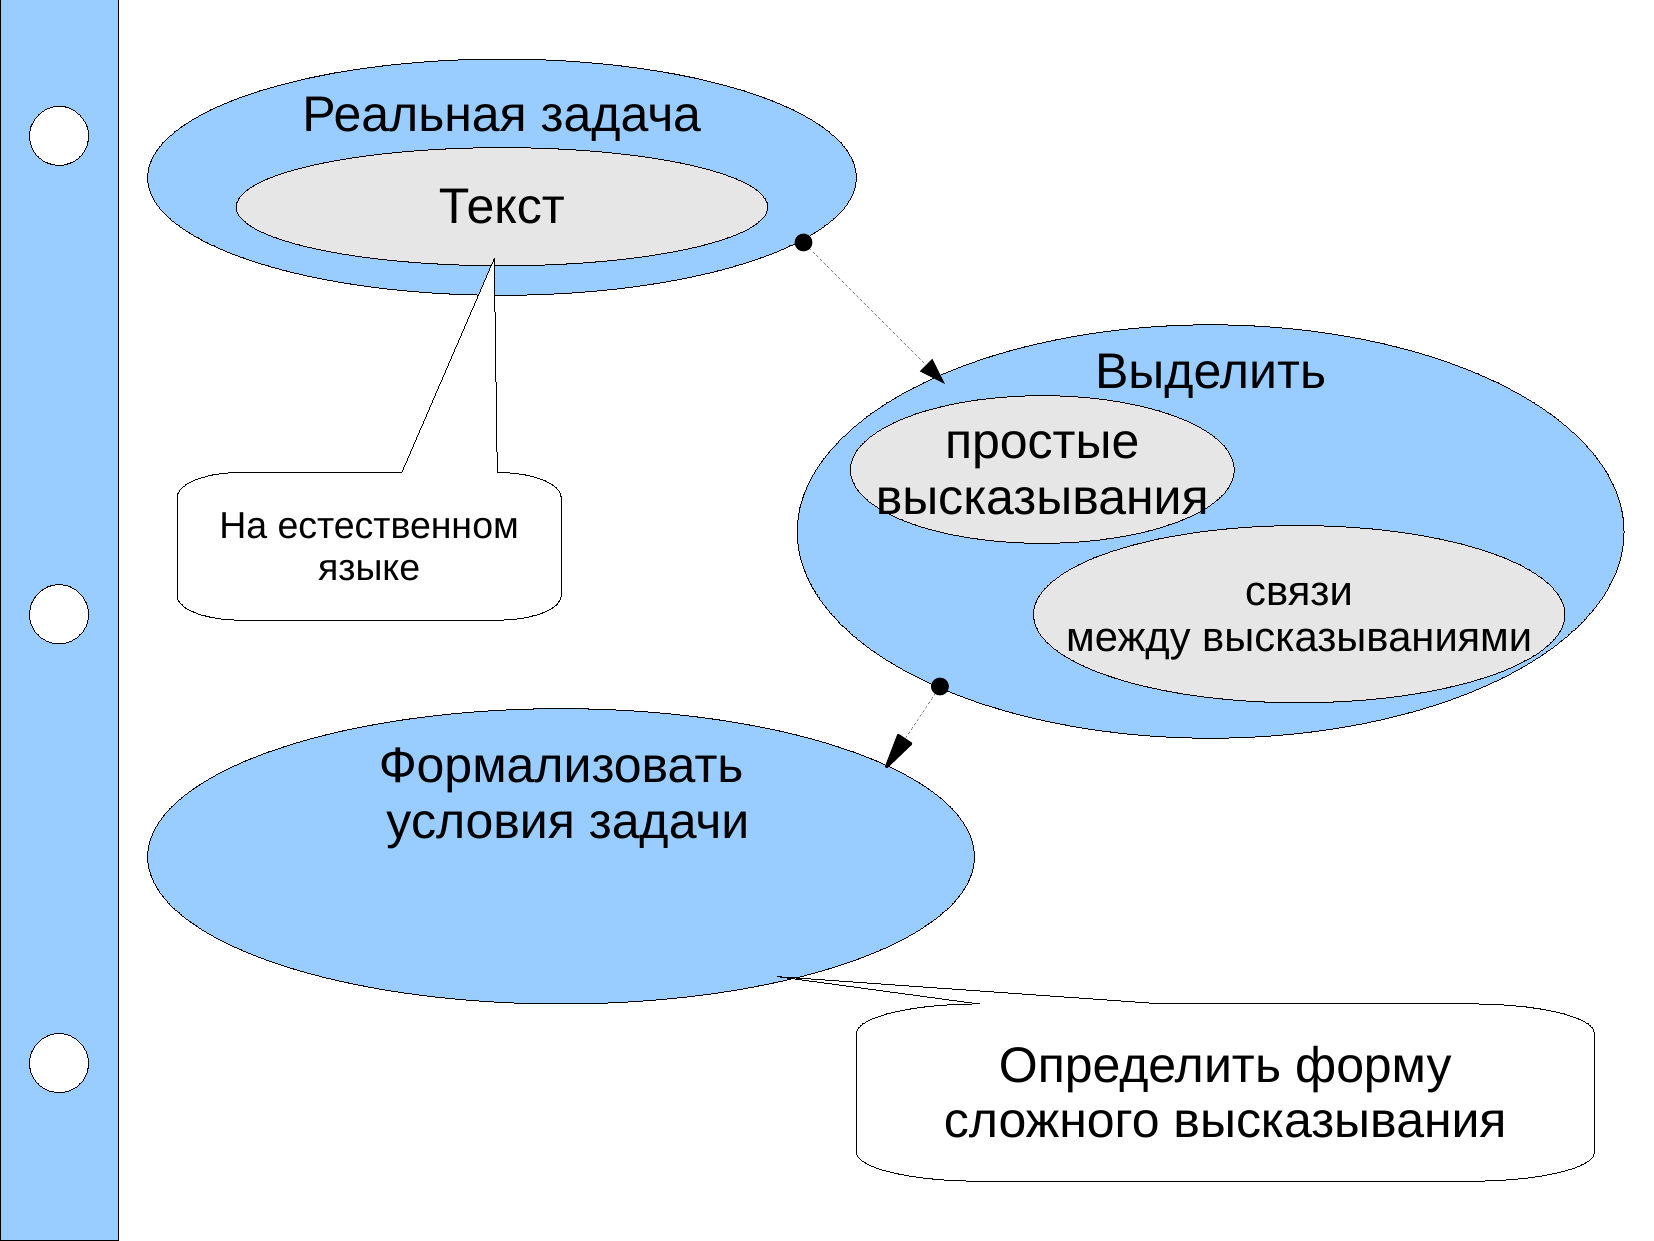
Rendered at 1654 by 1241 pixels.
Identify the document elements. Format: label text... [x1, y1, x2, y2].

text_box связи между высказываниями [1033, 525, 1565, 703]
text_box Выделить [797, 324, 1625, 739]
text_box Реальная задача [147, 59, 857, 296]
text_box На естественном языке [177, 258, 562, 621]
text_box [0, 0, 119, 1241]
text_box Текст [236, 147, 768, 266]
text_box Формализовать условия задачи [147, 708, 975, 1004]
text_box простые высказывания [850, 395, 1235, 544]
text_box Определить форму сложного высказывания [777, 976, 1595, 1182]
